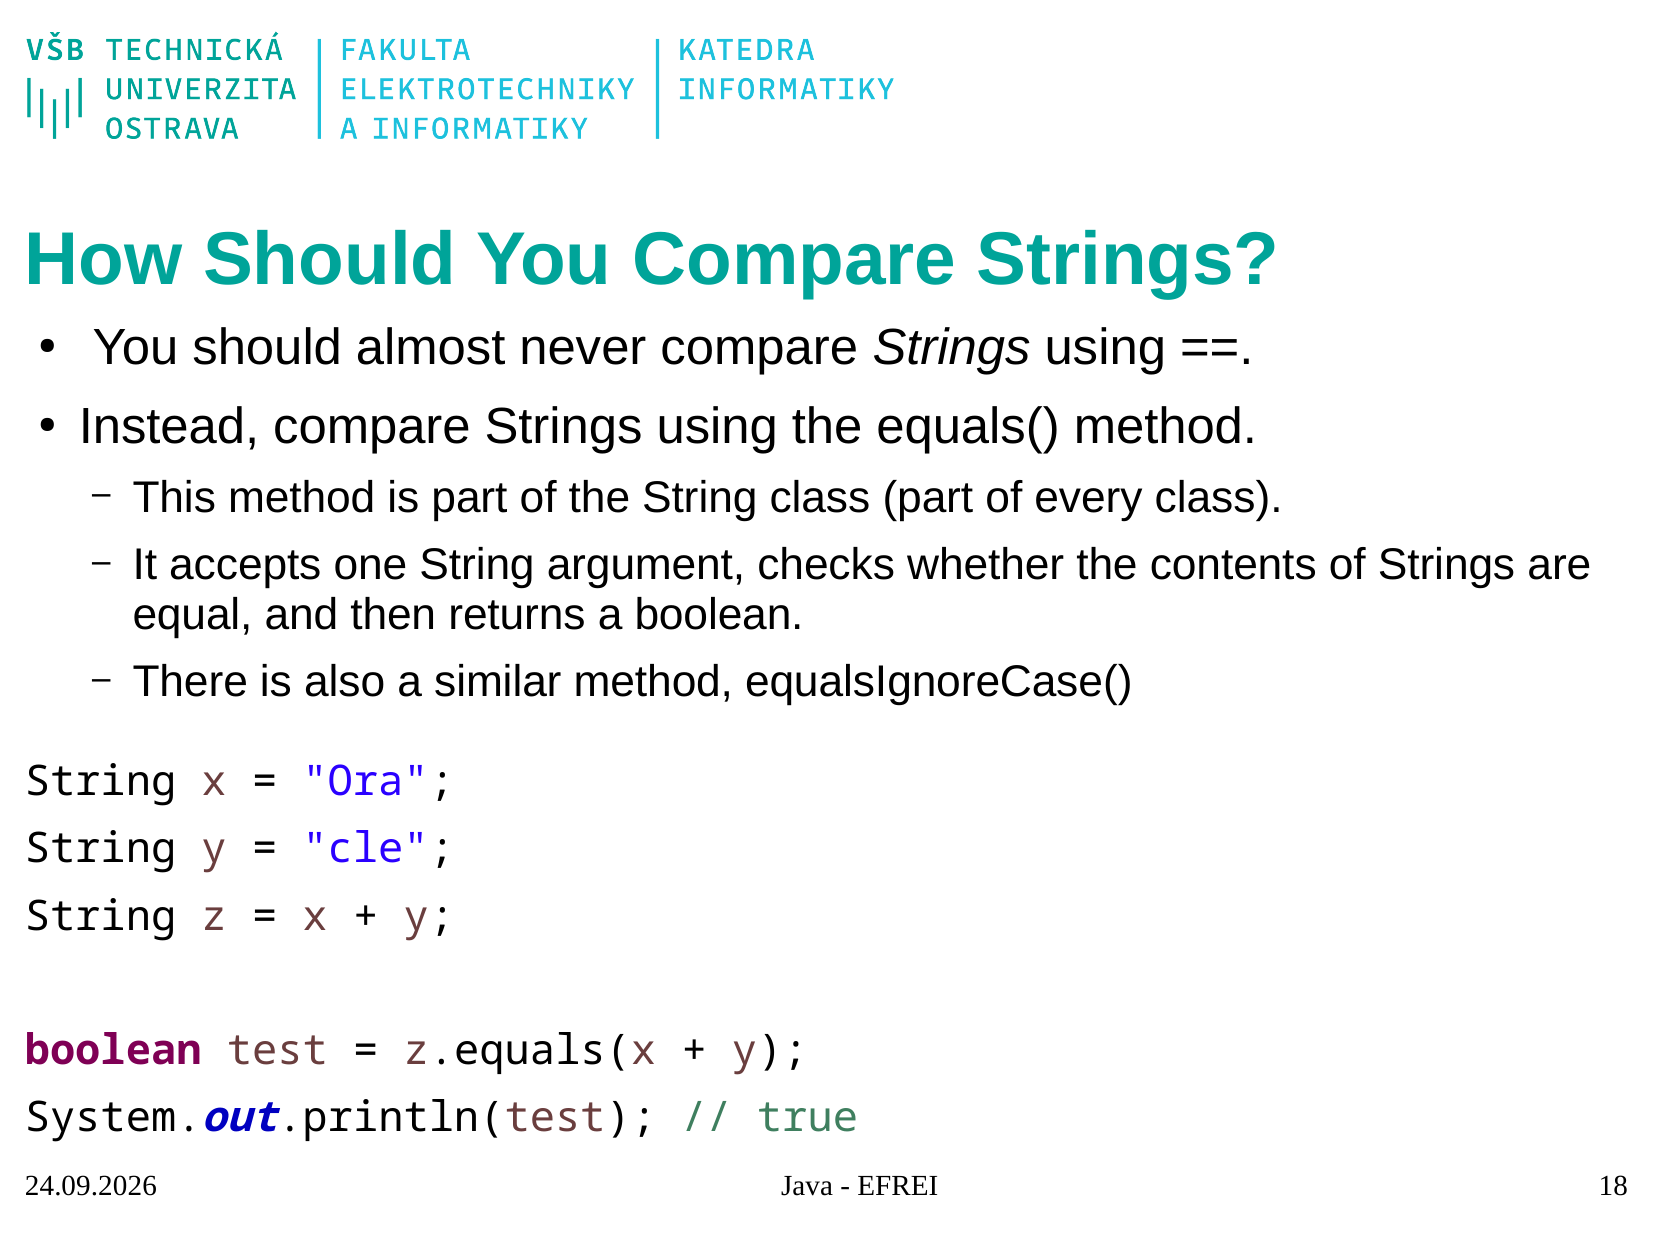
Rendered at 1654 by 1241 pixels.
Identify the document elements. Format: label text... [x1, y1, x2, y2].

list You should almost never compare Strings using ==. Instead, compare Strings using the equals() method. This method is part of the String class (part of every class). It accepts one String argument, checks whether the contents of Strings are equal, and then returns a boolean. There is also a similar method, equalsIgnoreCase() [24, 318, 1629, 714]
picture [26, 31, 894, 139]
title How Should You Compare Strings? [24, 169, 1629, 300]
list String x = "Ora"; String y = "cle"; String z = x + y; boolean test = z.equals(x + y); System.out.println(test); // true [24, 750, 1629, 1145]
